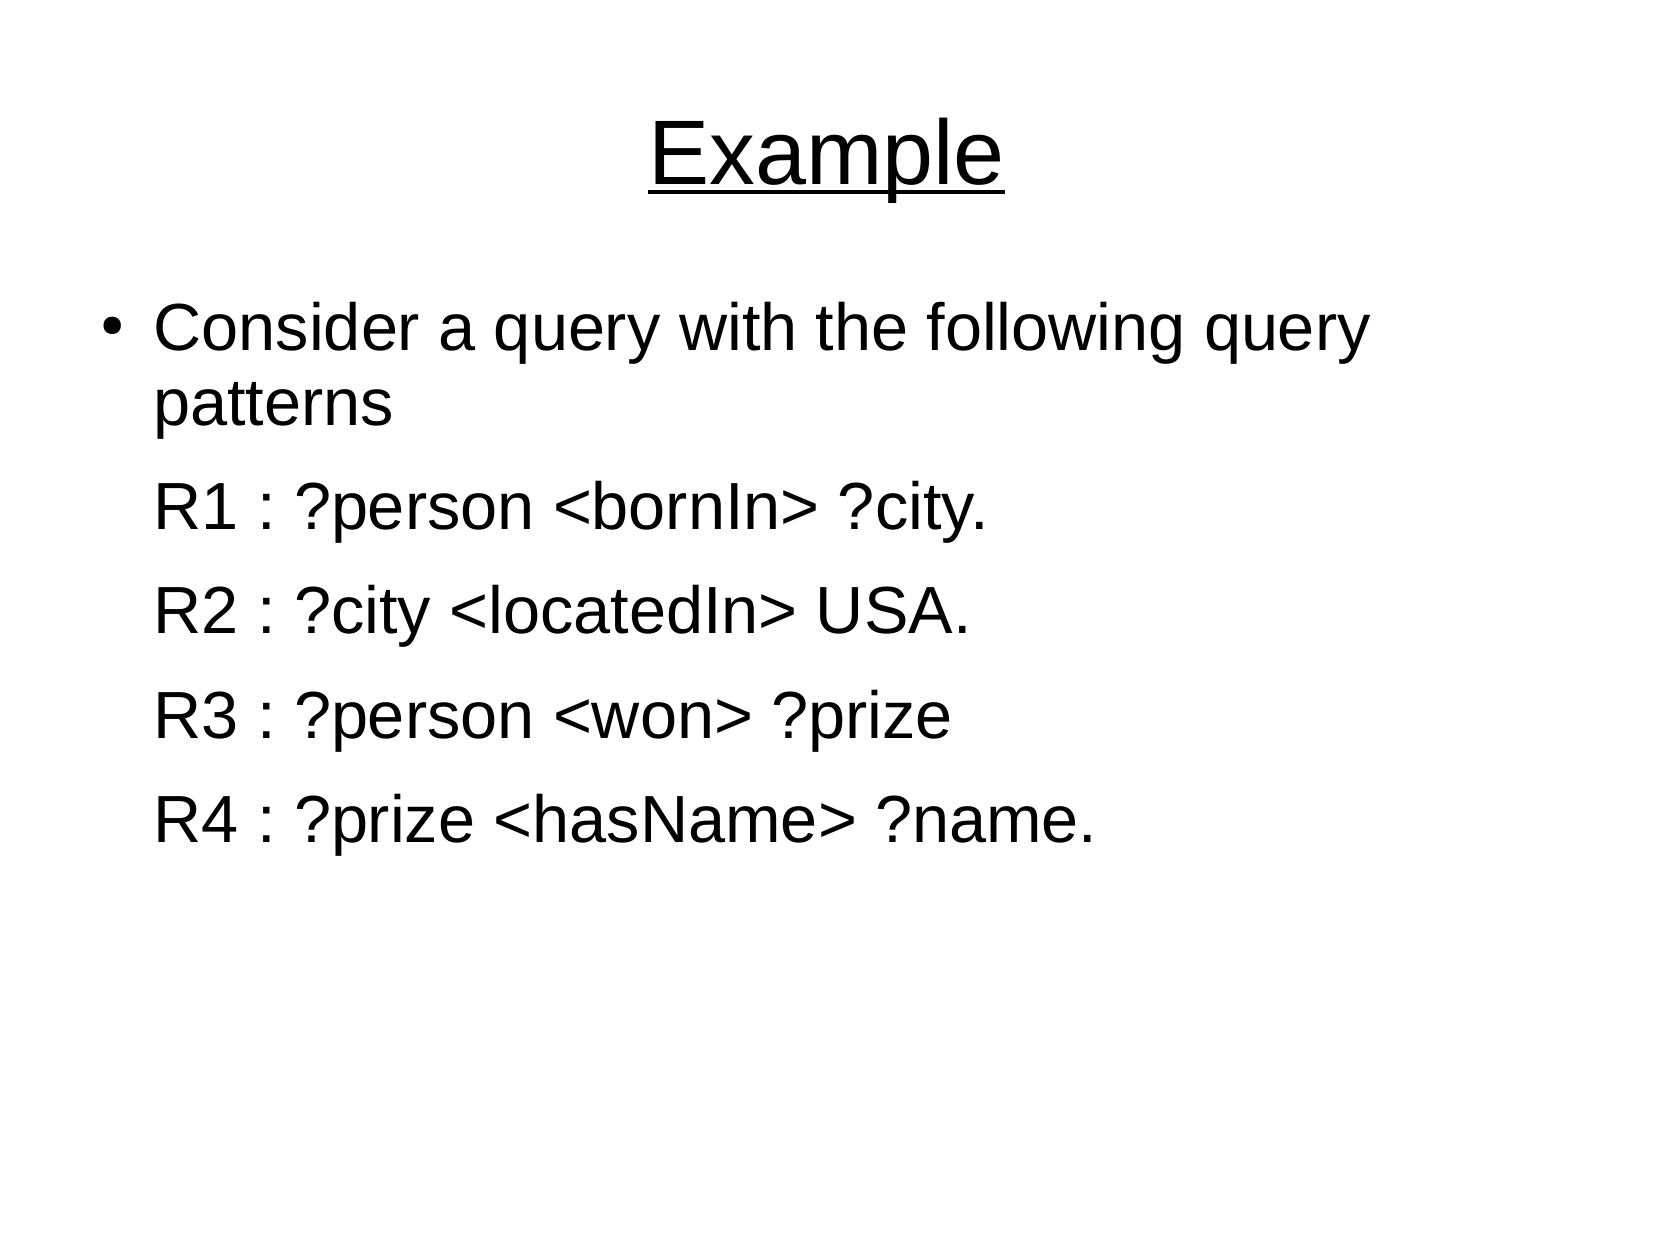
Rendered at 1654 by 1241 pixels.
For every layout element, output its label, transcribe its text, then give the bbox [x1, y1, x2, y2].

list Consider a query with the following query patterns R1 : ?person <bornIn> ?city. R2 : ?city <locatedIn> USA. R3 : ?person <won> ?prize R4 : ?prize <hasName> ?name. [82, 290, 1571, 1010]
title Example [82, 49, 1571, 257]
